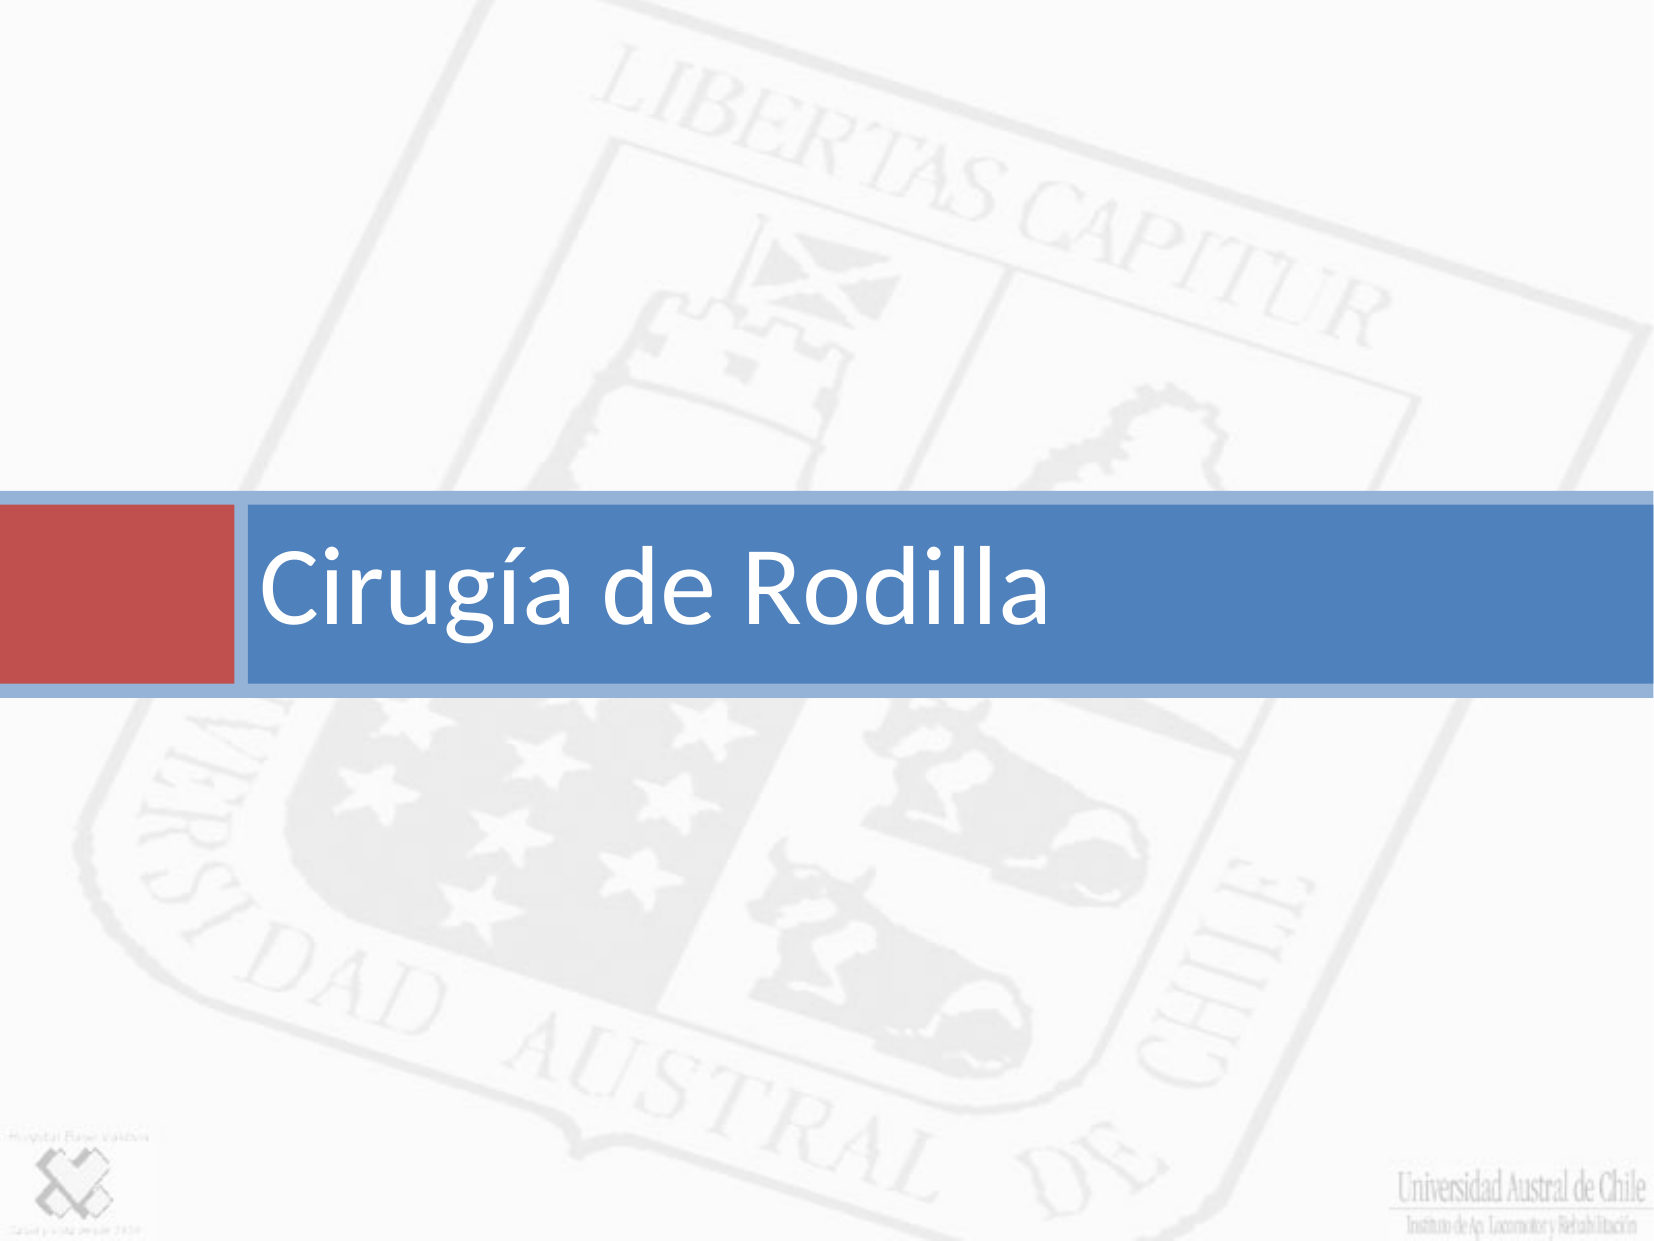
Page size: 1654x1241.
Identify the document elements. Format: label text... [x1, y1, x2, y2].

title Cirugía de Rodilla [259, 493, 1597, 701]
picture [0, 698, 1654, 1241]
picture [0, 0, 1654, 490]
